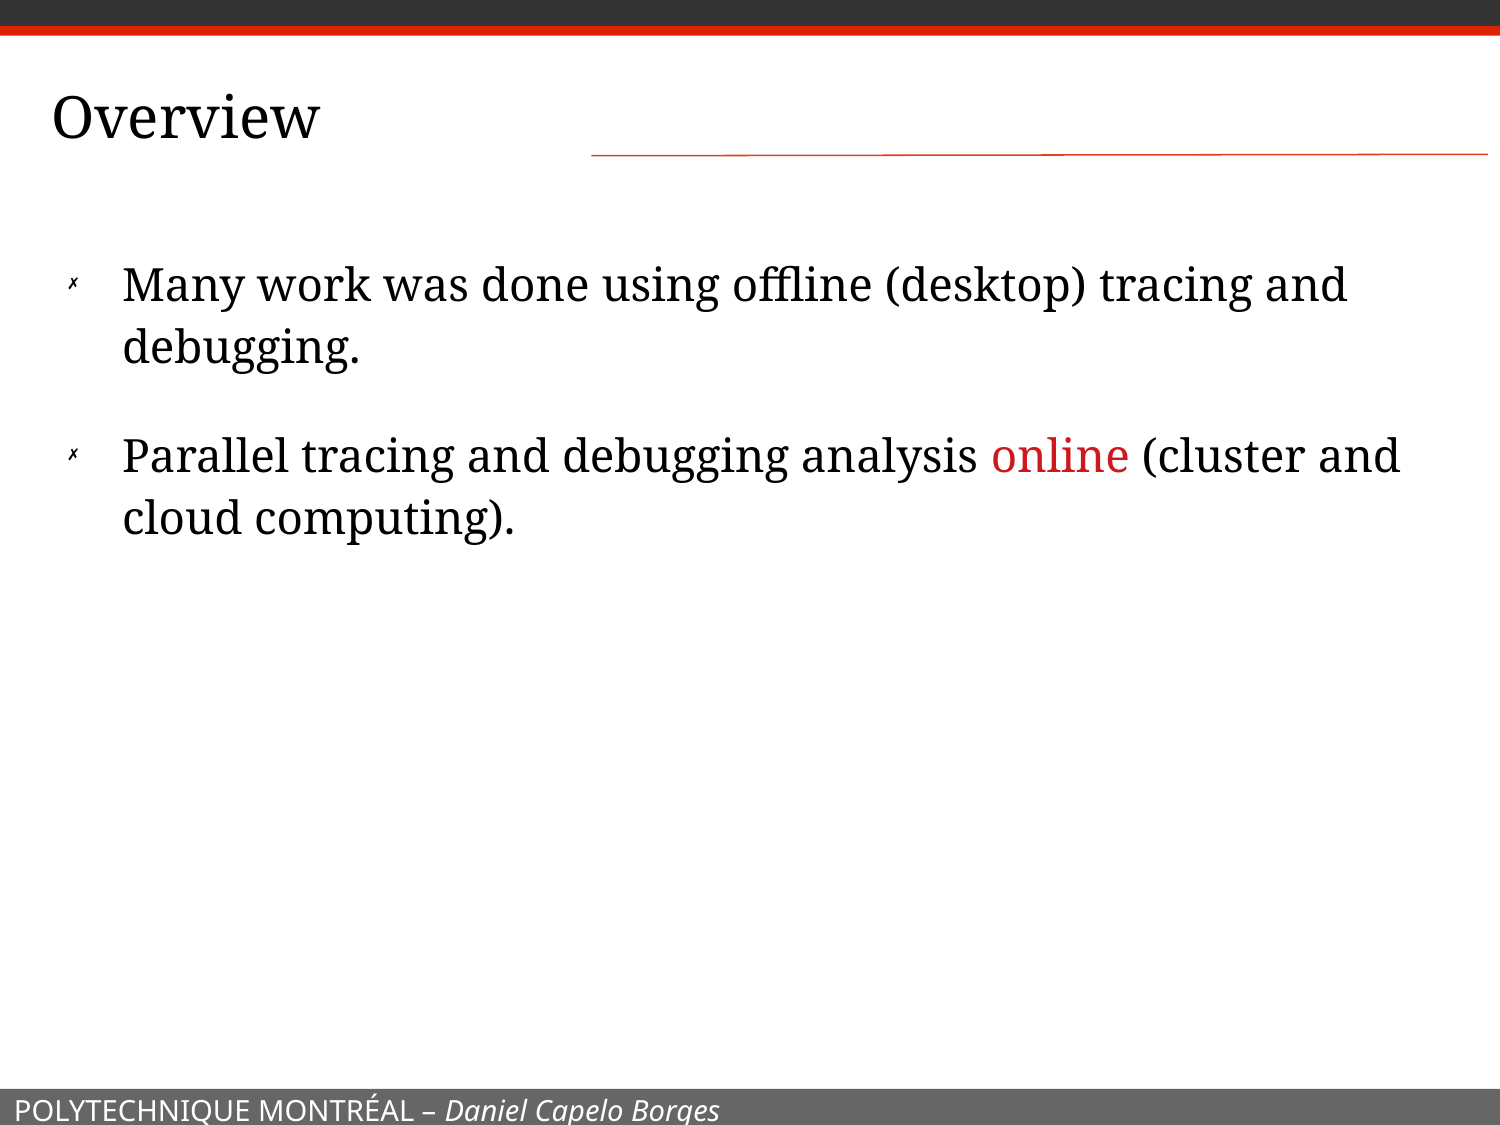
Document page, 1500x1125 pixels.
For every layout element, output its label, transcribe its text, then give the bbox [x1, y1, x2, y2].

list Many work was done using offline (desktop) tracing and debugging. Parallel tracing and debugging analysis online (cluster and cloud computing). [51, 252, 1449, 1000]
title Overview [51, 47, 1449, 184]
